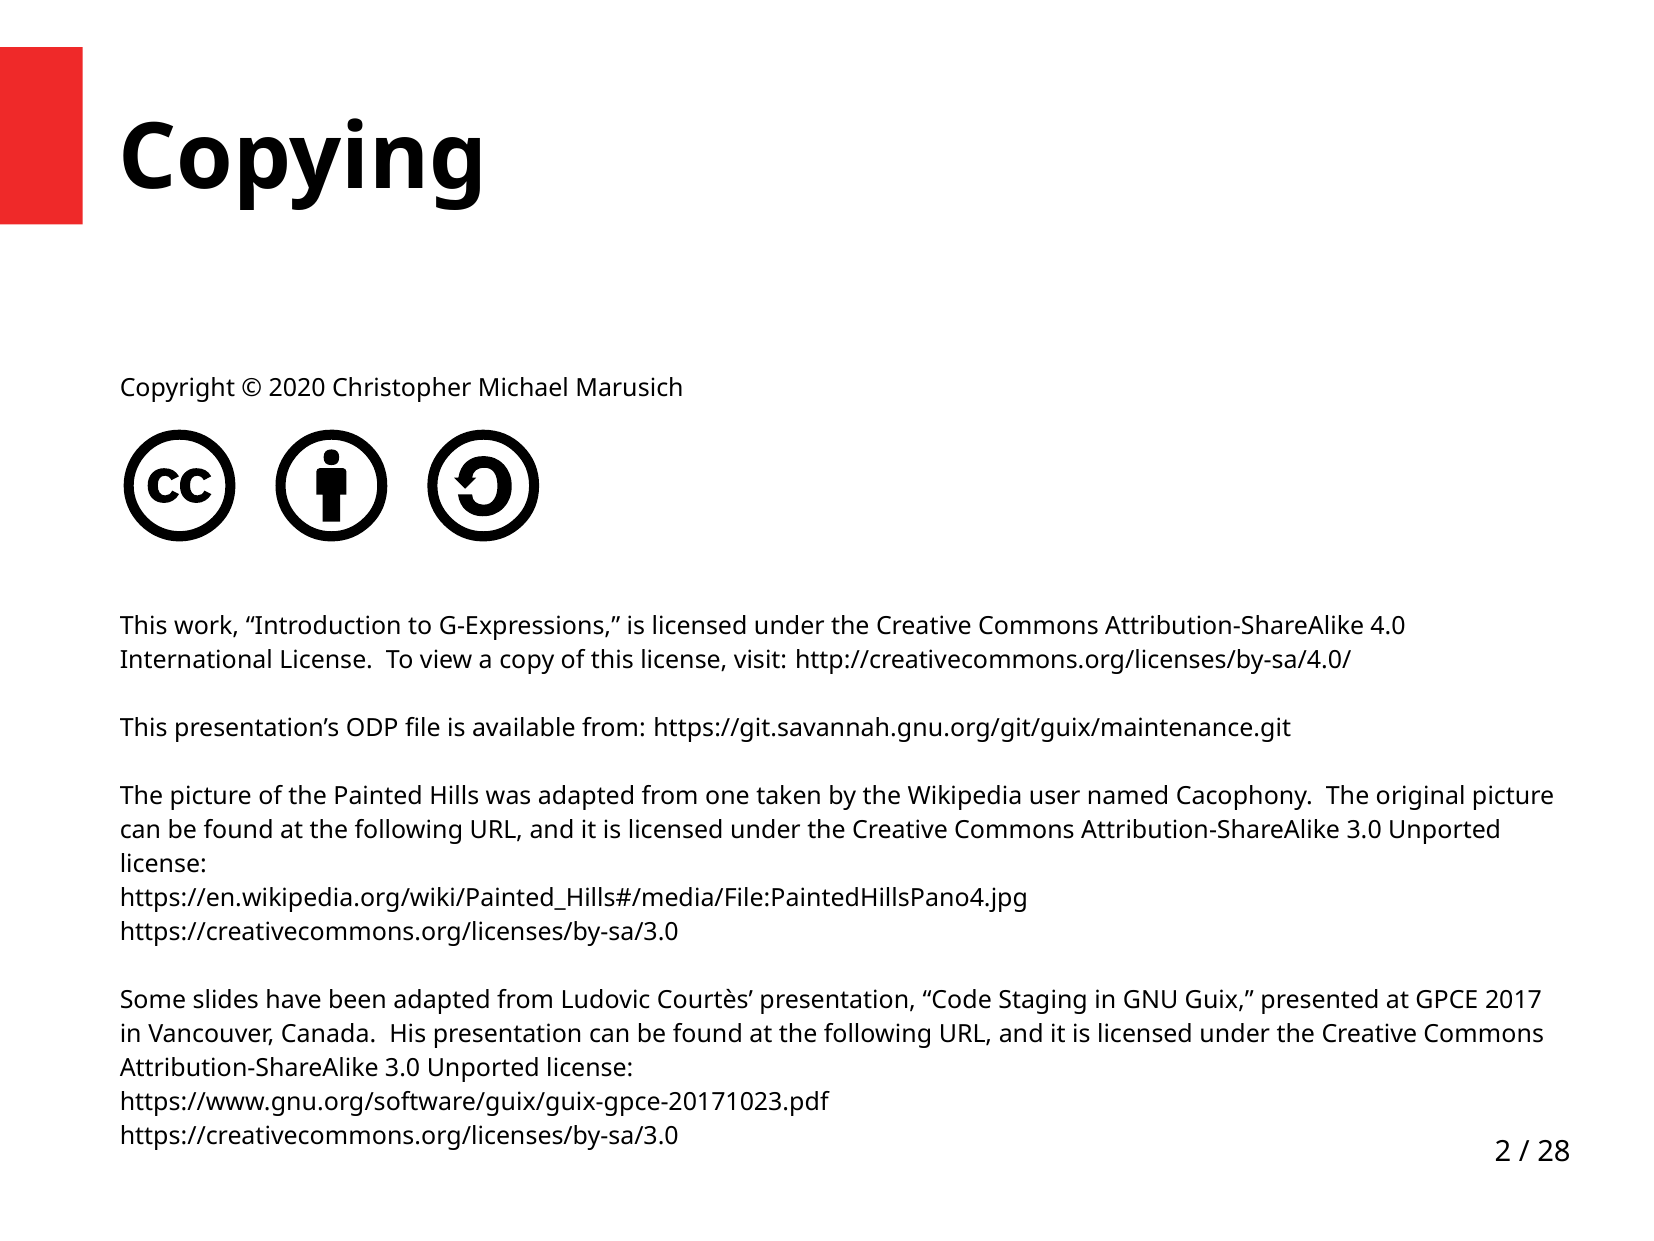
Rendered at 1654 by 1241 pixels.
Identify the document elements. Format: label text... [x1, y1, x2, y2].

picture [274, 428, 389, 543]
text_box Copyright © 2020 Christopher Michael Marusich This work, “Introduction to G-Expressions,” is licensed under the Creative Commons Attribution-ShareAlike 4.0 International License. To view a copy of this license, visit: http://creativecommons.org/licenses/by-sa/4.0/ This presentation’s ODP file is available from: https://git.savannah.gnu.org/git/guix/maintenance.git The picture of the Painted Hills was adapted from one taken by the Wikipedia user named Cacophony. The original picture can be found at the following URL, and it is licensed under the Creative Commons Attribution-ShareAlike 3.0 Unported license: https://en.wikipedia.org/wiki/Painted_Hills#/media/File:PaintedHillsPano4.jpg https://creativecommons.org/licenses/by-sa/3.0 Some slides have been adapted from Ludovic Courtès’ presentation, “Code Staging in GNU Guix,” presented at GPCE 2017 in Vancouver, Canada. His presentation can be found at the following URL, and it is licensed under the Creative Commons Attribution-ShareAlike 3.0 Unported license: https://www.gnu.org/software/guix/guix-gpce-20171023.pdf https://creativecommons.org/licenses/by-sa/3.0 [105, 362, 1576, 1217]
title Copying [118, 49, 1571, 257]
picture [426, 428, 541, 543]
picture [122, 428, 237, 543]
